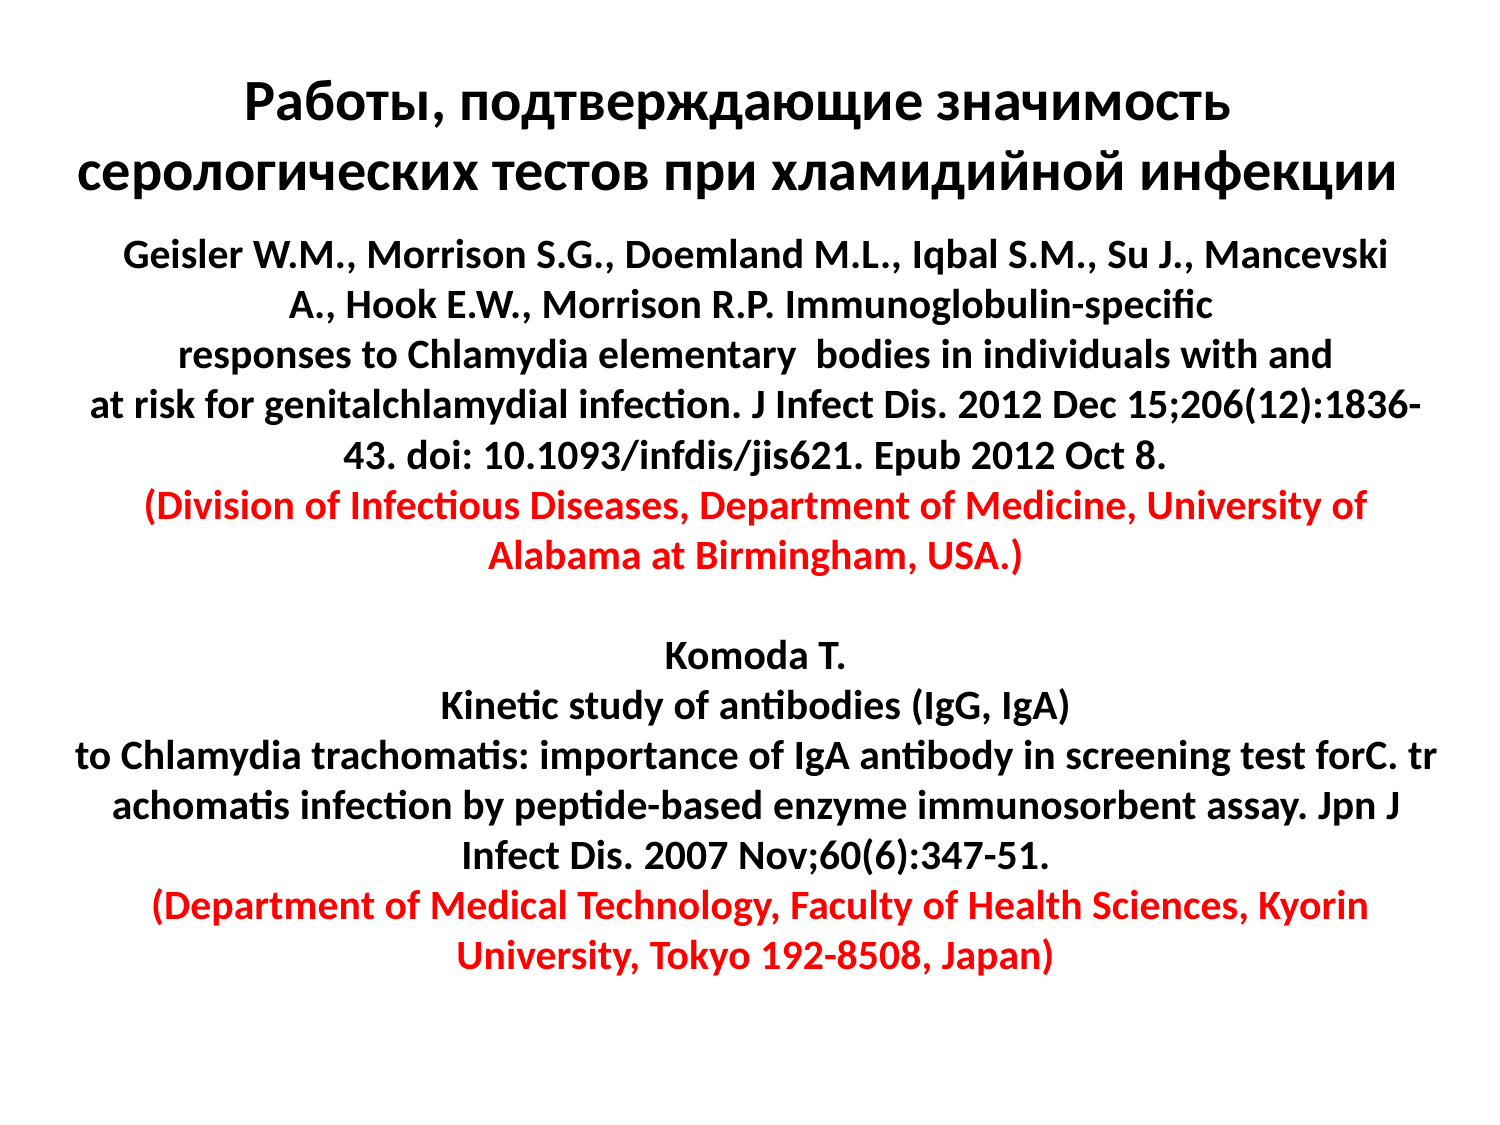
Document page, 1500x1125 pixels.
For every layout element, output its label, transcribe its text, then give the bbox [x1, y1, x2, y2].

title Работы, подтверждающие значимость серологических тестов при хламидийной инфекции [41, 54, 1436, 173]
subtitle Geisler W.M., Morrison S.G., Doemland M.L., Iqbal S.M., Su J., Mancevski A., Hook E.W., Morrison R.P. Immunoglobulin-specific responses to Chlamydia elementary bodies in individuals with and at risk for genitalchlamydial infection. J Infect Dis. 2012 Dec 15;206(12):1836-43. doi: 10.1093/infdis/jis621. Epub 2012 Oct 8. (Division of Infectious Diseases, Department of Medicine, University of Alabama at Birmingham, USA.) Komoda T. Kinetic study of antibodies (IgG, IgA) to Chlamydia trachomatis: importance of IgA antibody in screening test forC. trachomatis infection by peptide-based enzyme immunosorbent assay. Jpn J Infect Dis. 2007 Nov;60(6):347-51. (Department of Medical Technology, Faculty of Health Sciences, Kyorin University, Tokyo 192-8508, Japan) [53, 219, 1459, 1071]
